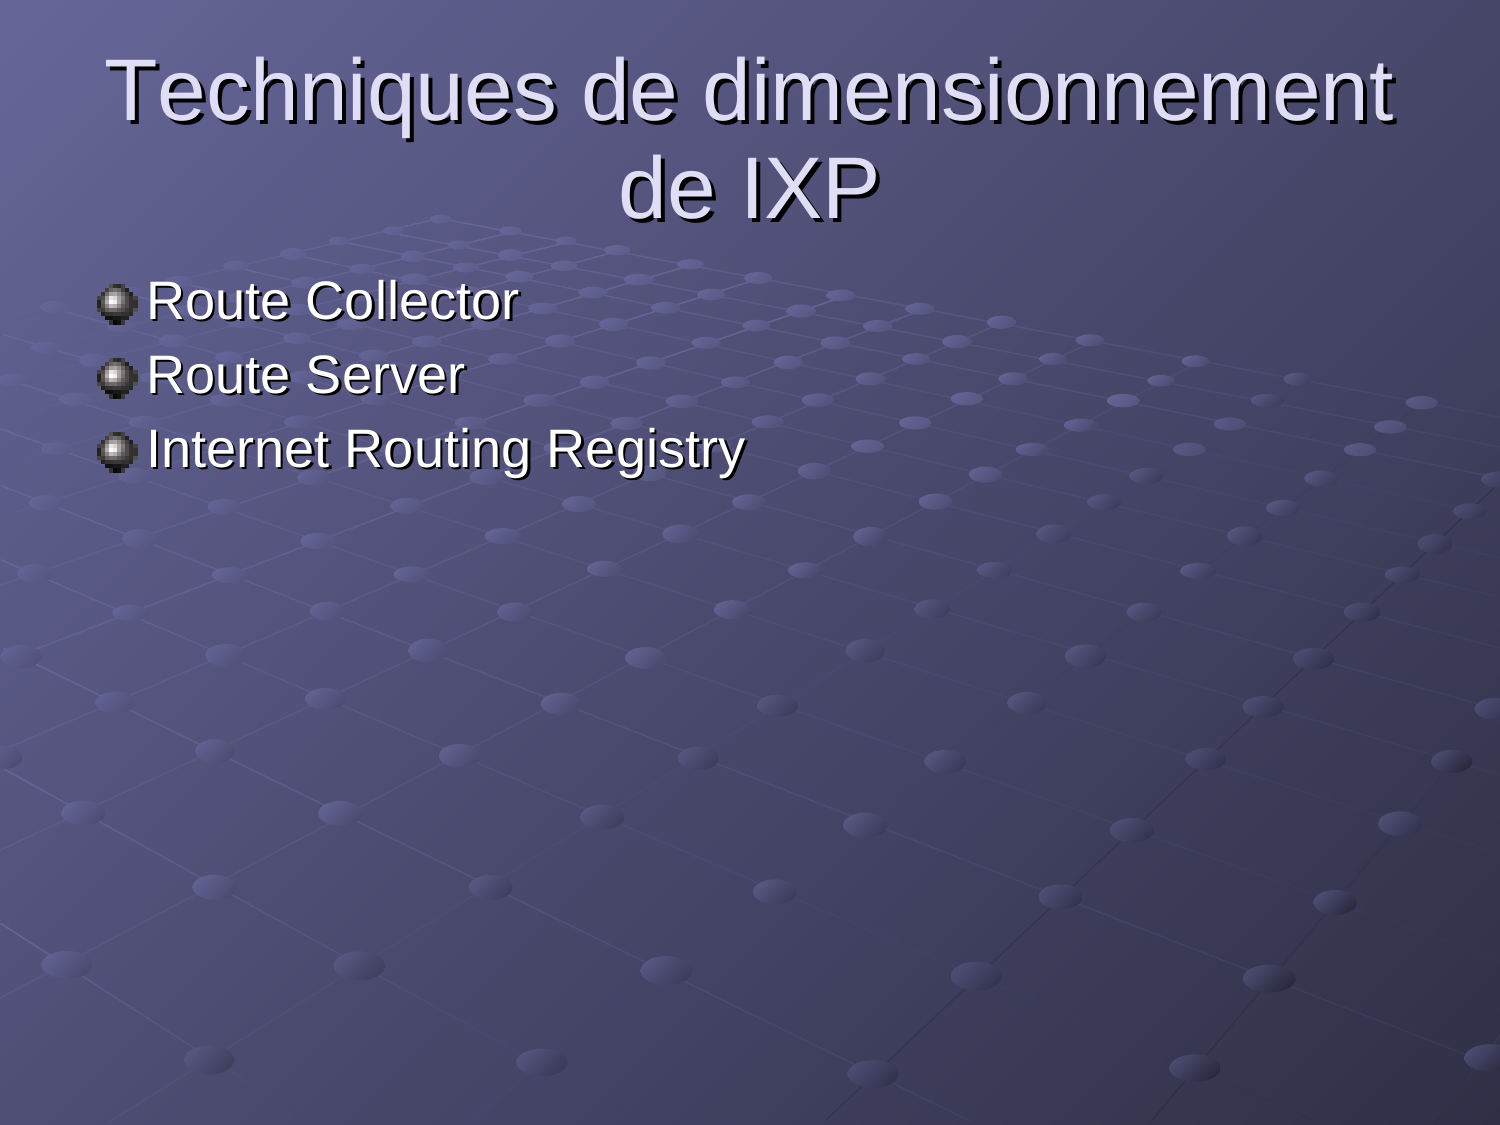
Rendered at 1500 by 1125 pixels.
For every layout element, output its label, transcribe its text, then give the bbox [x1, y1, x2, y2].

list Route Collector Route Server Internet Routing Registry [75, 262, 1426, 1007]
title Techniques de dimensionnement de IXP [75, 26, 1426, 252]
